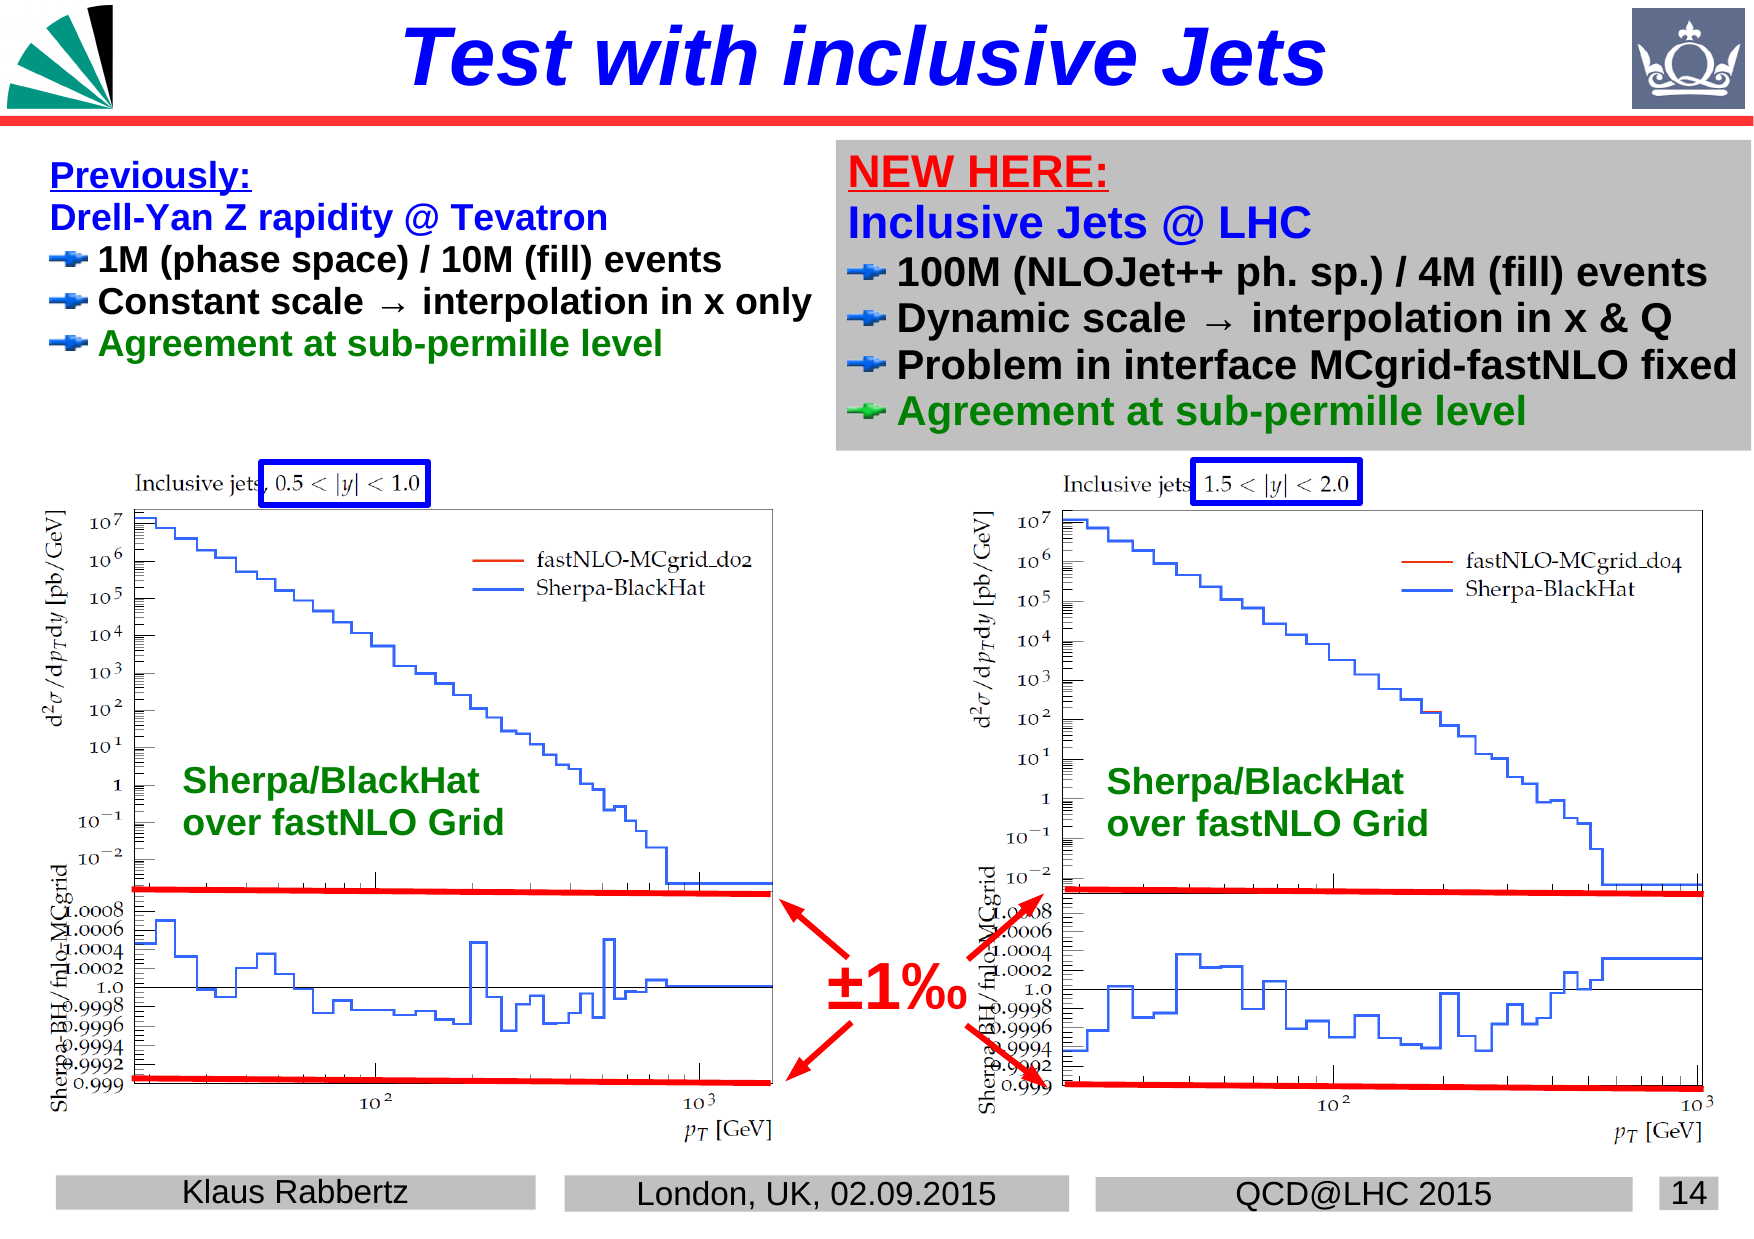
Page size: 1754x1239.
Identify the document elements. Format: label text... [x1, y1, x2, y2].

text_box Sherpa/BlackHat over fastNLO Grid [170, 753, 517, 850]
text_box ±1‰ [815, 943, 981, 1030]
title Test with inclusive Jets [123, 0, 1606, 114]
picture [7, 5, 113, 110]
picture [1632, 8, 1745, 109]
picture [1196, 465, 1357, 500]
picture [264, 465, 425, 502]
picture [40, 464, 796, 1146]
text_box NEW HERE: Inclusive Jets @ LHC 100M (NLOJet++ ph. sp.) / 4M (fill) events Dynamic scale → interpolation in x & Q Problem in interface MCgrid-fastNLO fixed Agreement at sub-permille level [835, 139, 1752, 451]
picture [968, 465, 1726, 1148]
text_box Previously: Drell-Yan Z rapidity @ Tevatron 1M (phase space) / 10M (fill) events Constant scale → interpolation in x only Agreement at sub-permille level [37, 148, 825, 413]
text_box Sherpa/BlackHat over fastNLO Grid [1094, 754, 1441, 851]
